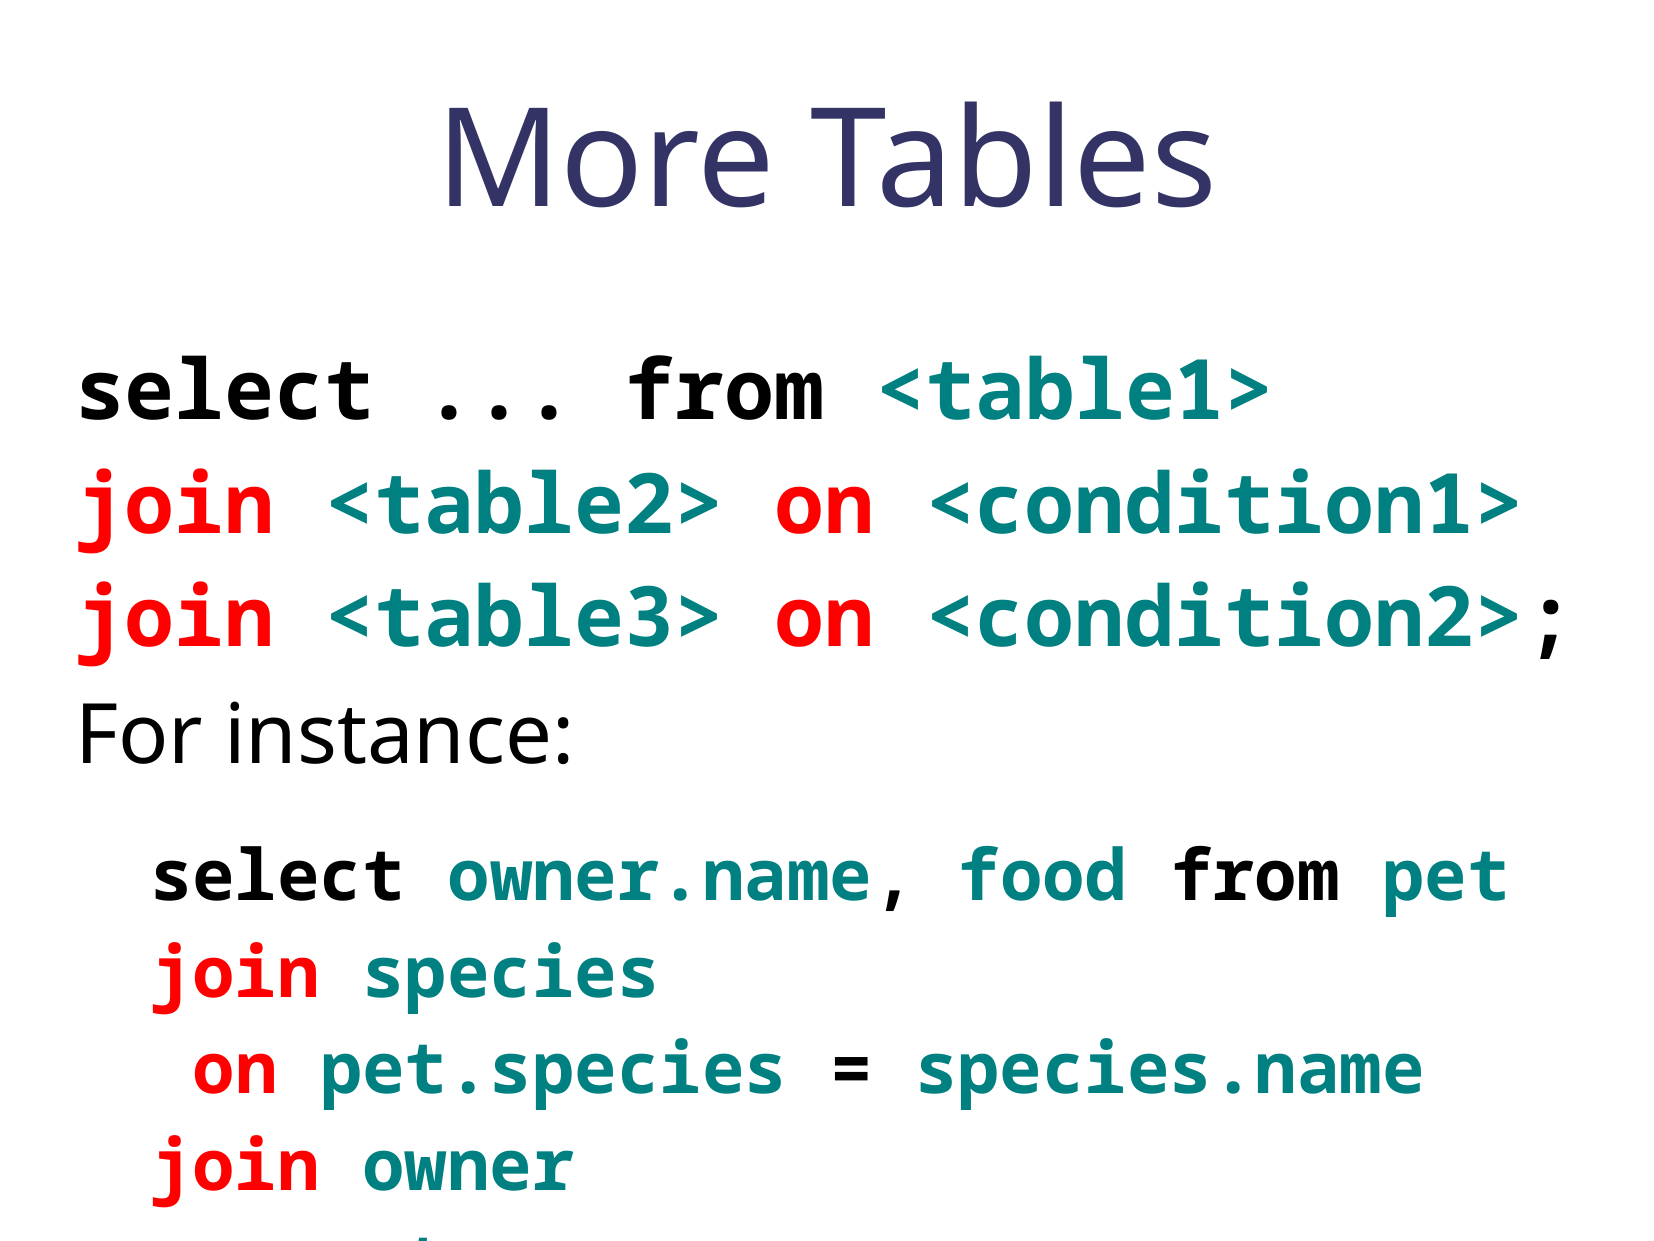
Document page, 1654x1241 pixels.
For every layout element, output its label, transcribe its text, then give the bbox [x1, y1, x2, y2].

text_box select owner.name, food from pet join species on pet.species = species.name join owner on pet.owner = owner.name; [150, 865, 1654, 1233]
title More Tables [82, 56, 1571, 250]
subtitle select ... from <table1> join <table2> on <condition1> join <table3> on <condition2>; [75, 330, 1654, 619]
text_box For instance: [75, 675, 1654, 865]
